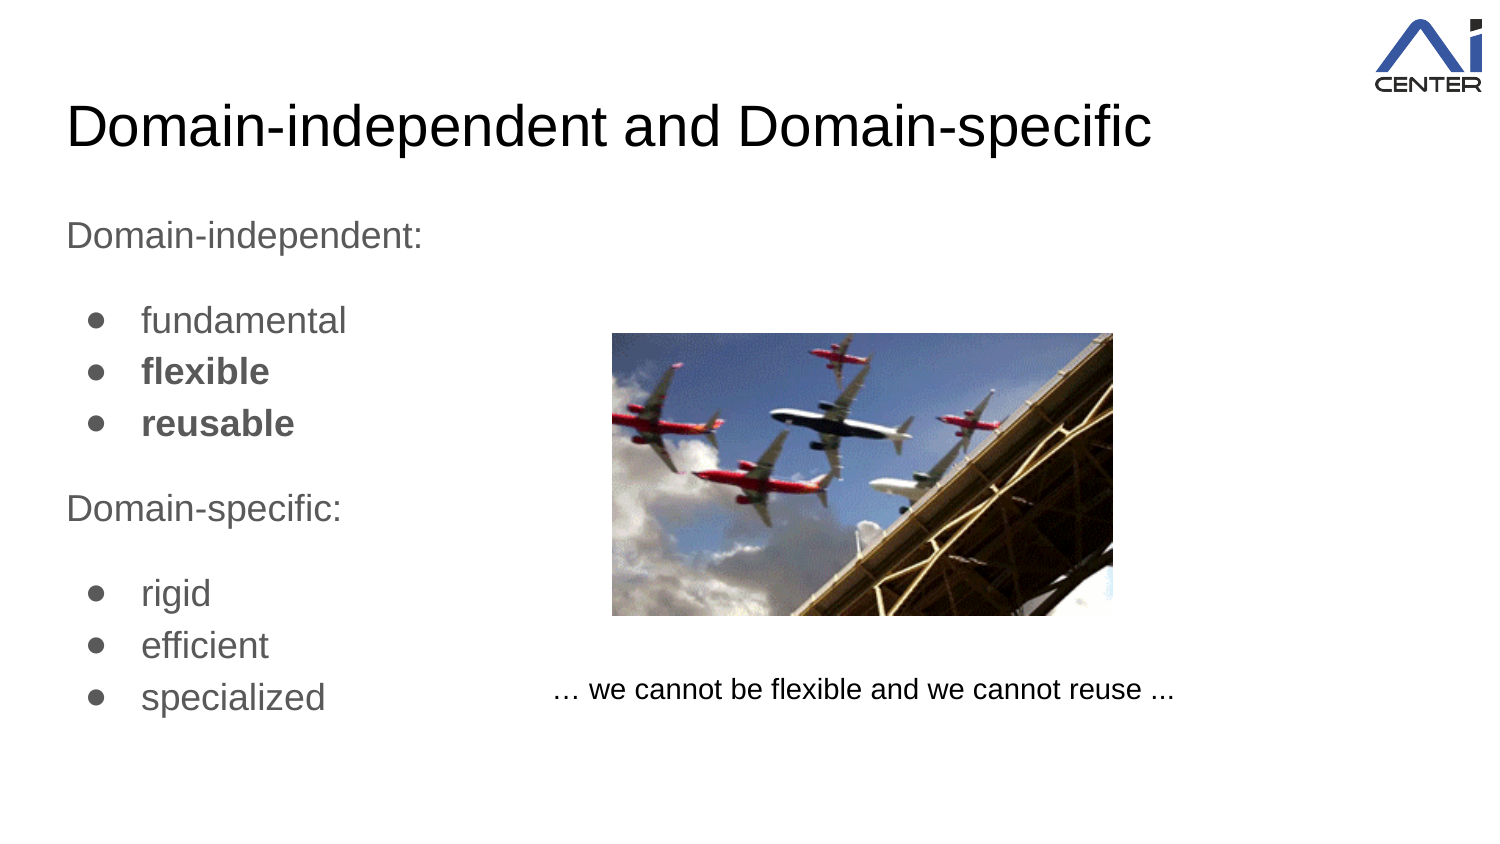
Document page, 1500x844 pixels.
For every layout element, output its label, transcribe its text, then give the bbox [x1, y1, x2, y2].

picture [1375, 19, 1482, 92]
picture [612, 333, 1113, 616]
list Domain-independent: fundamental flexible reusable Domain-specific: rigid efficient specialized [51, 189, 1449, 750]
text_box … we cannot be flexible and we cannot reuse ... [536, 655, 1215, 718]
title Domain-independent and Domain-specific [51, 72, 1449, 167]
